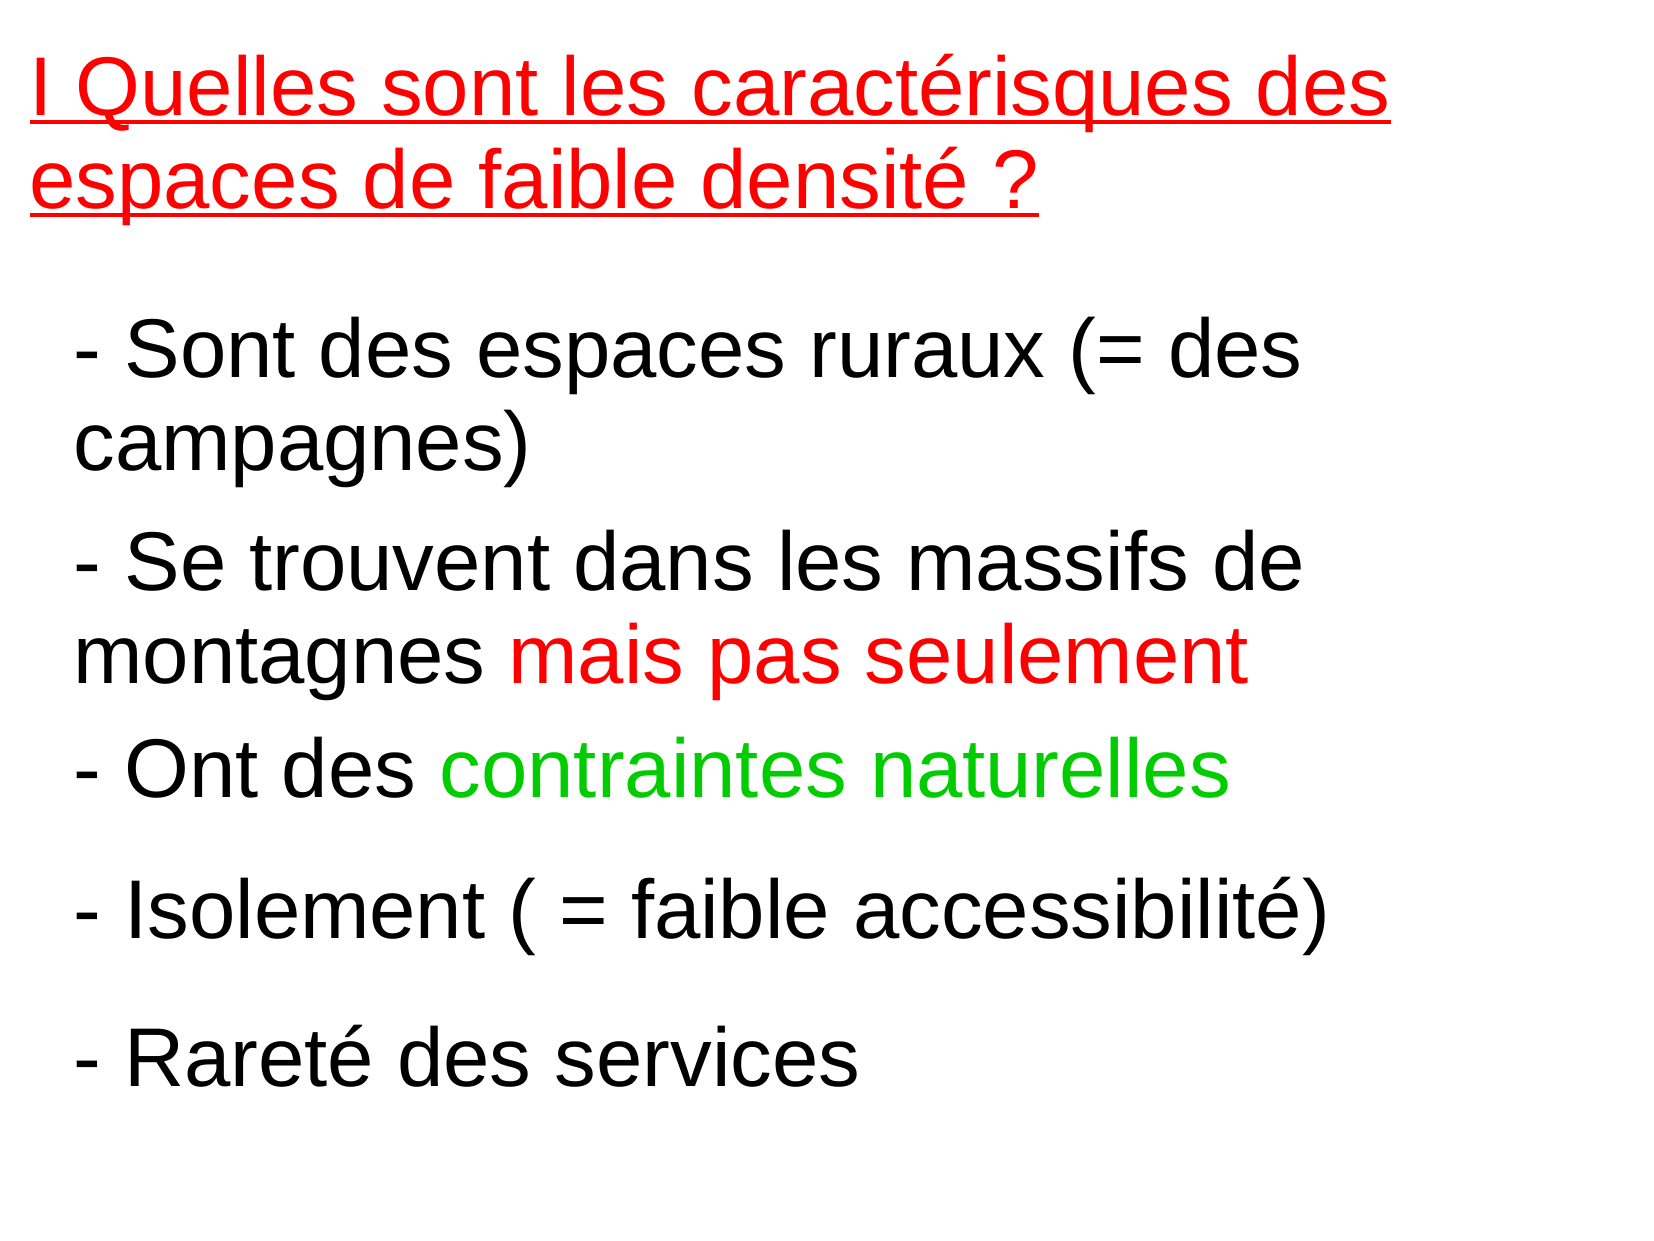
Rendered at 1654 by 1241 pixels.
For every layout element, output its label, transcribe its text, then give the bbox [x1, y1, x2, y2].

title I Quelles sont les caractérisques des espaces de faible densité ? [29, 29, 1577, 237]
text_box - Sont des espaces ruraux (= des campagnes) [59, 295, 1595, 497]
text_box - Rareté des services [59, 1003, 1595, 1112]
text_box - Ont des contraintes naturelles [59, 714, 1595, 823]
text_box - Isolement ( = faible accessibilité) [59, 856, 1595, 965]
text_box - Se trouvent dans les massifs de montagnes mais pas seulement [59, 507, 1595, 709]
